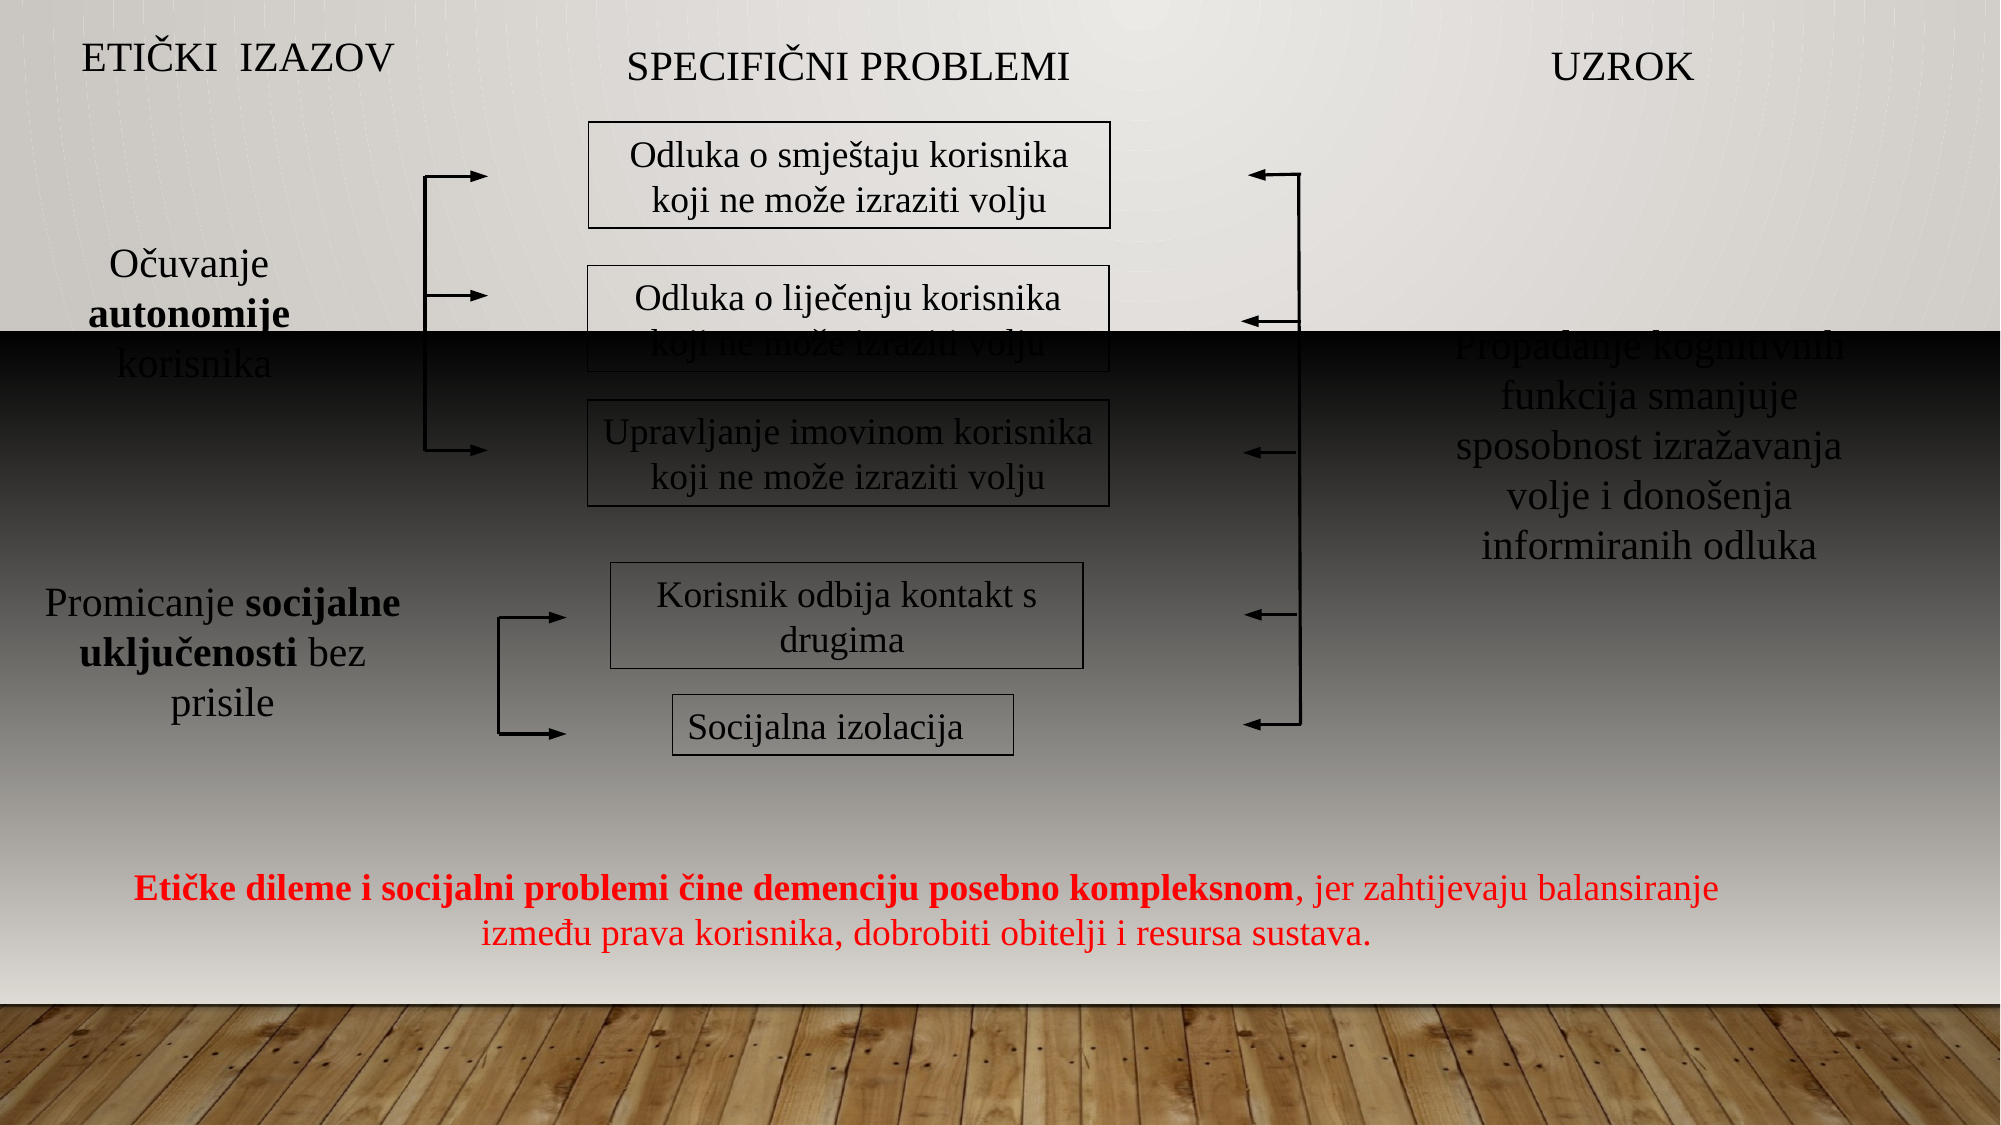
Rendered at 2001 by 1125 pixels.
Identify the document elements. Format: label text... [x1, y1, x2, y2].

text_box Odluka o liječenju korisnika koji ne može izraziti volju [587, 265, 1110, 372]
text_box Očuvanje autonomije korisnika [0, 228, 400, 395]
text_box Propadanje kognitivnih funkcija smanjuje sposobnost izražavanja volje i donošenja informiranih odluka [1415, 310, 1884, 578]
text_box Etičke dileme i socijalni problemi čine demenciju posebno kompleksnom, jer zahtijevaju balansiranje između prava korisnika, dobrobiti obitelji i resursa sustava. [66, 855, 1788, 962]
text_box Socijalna izolacija [672, 694, 1014, 755]
text_box SPECIFIČNI PROBLEMI [611, 30, 1133, 97]
text_box UZROK [1535, 30, 1793, 97]
text_box ETIČKI IZAZOV [66, 22, 457, 89]
text_box Odluka o smještaju korisnika koji ne može izraziti volju [588, 122, 1111, 229]
text_box Promicanje socijalne uključenosti bez prisile [27, 567, 419, 735]
text_box Upravljanje imovinom korisnika koji ne može izraziti volju [587, 399, 1110, 506]
text_box Korisnik odbija kontakt s drugima [610, 562, 1084, 669]
